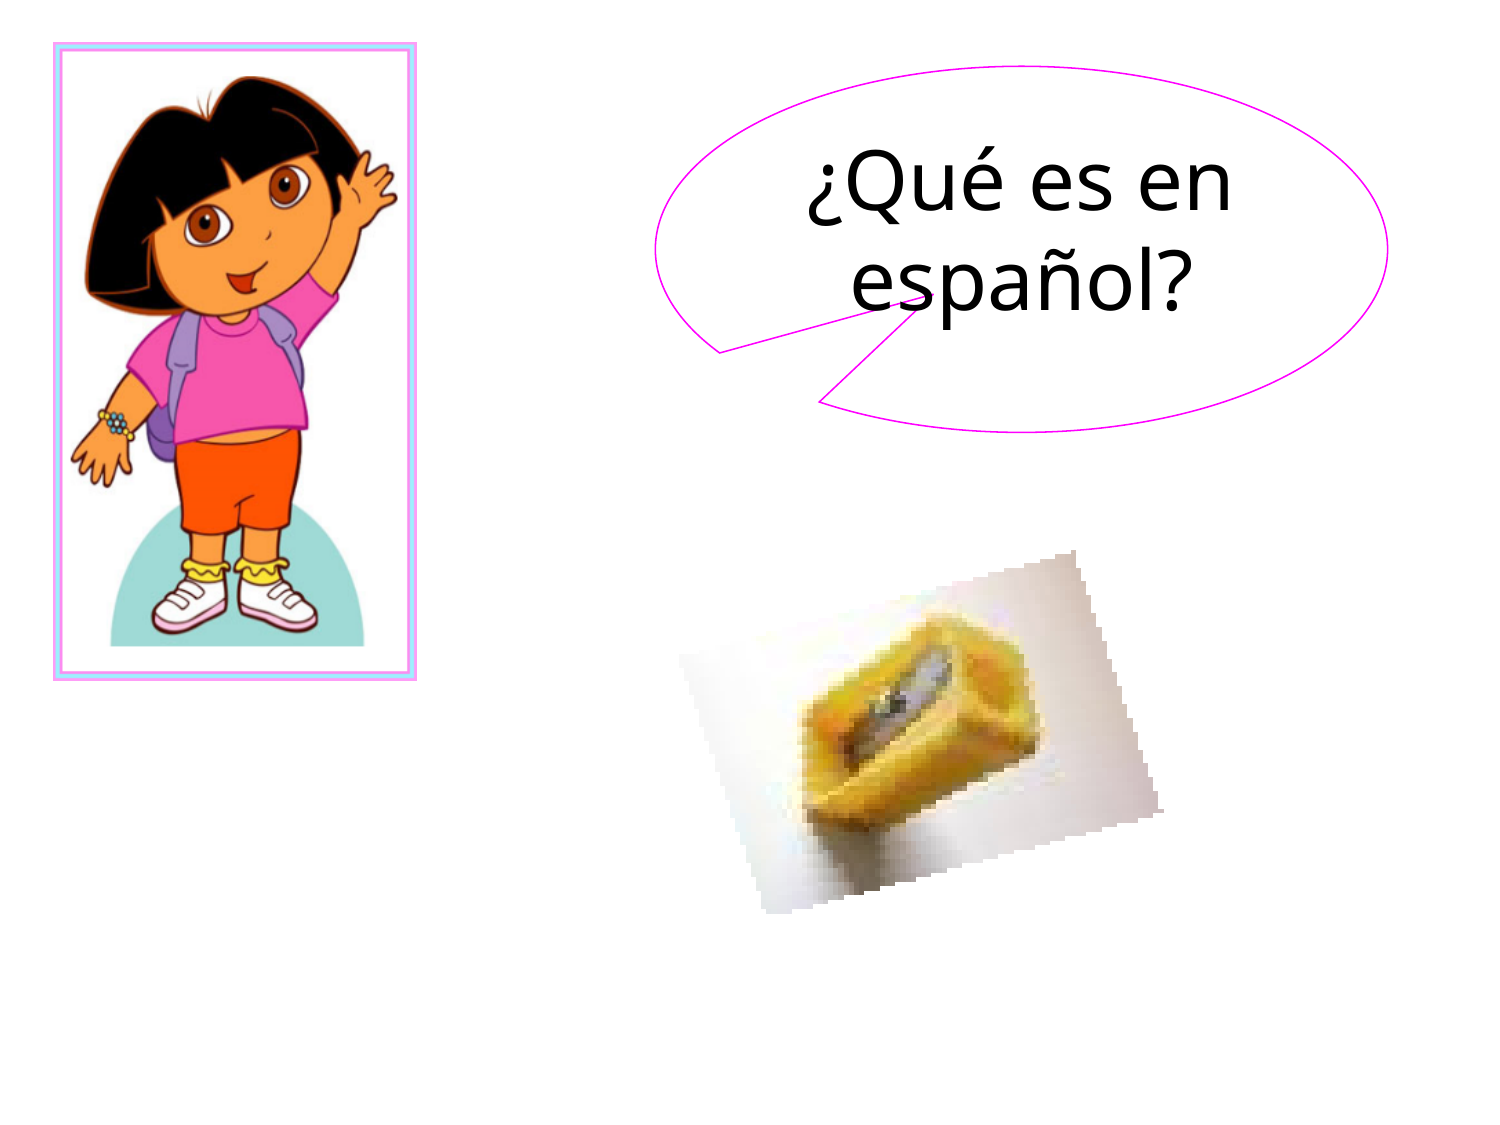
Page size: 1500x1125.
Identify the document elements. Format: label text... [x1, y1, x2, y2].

picture [53, 42, 417, 681]
picture [679, 550, 1164, 915]
text_box ¿Qué es en español? [655, 66, 1388, 433]
